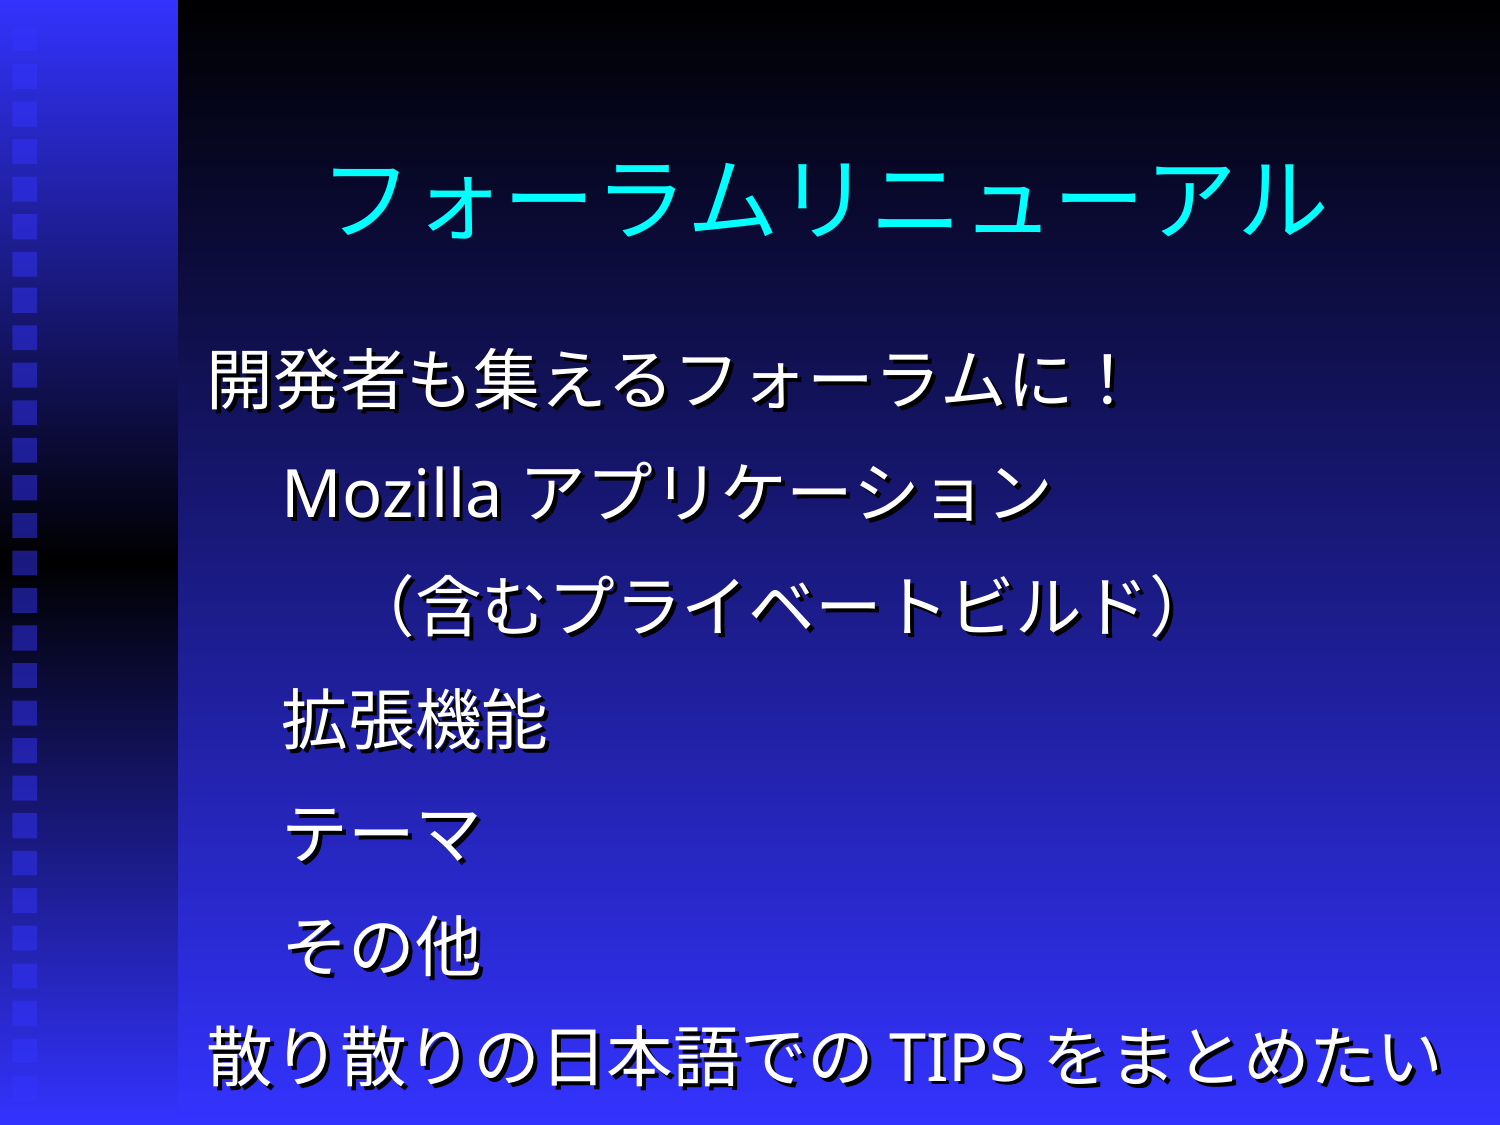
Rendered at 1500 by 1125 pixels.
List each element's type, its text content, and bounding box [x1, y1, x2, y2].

list 開発者も集えるフォーラムに！ Mozilla アプリケーション （含むプライベートビルド） 拡張機能 テーマ その他 散り散りの日本語での TIPS をまとめたい [191, 319, 1467, 1125]
title フォーラムリニューアル [187, 99, 1463, 288]
